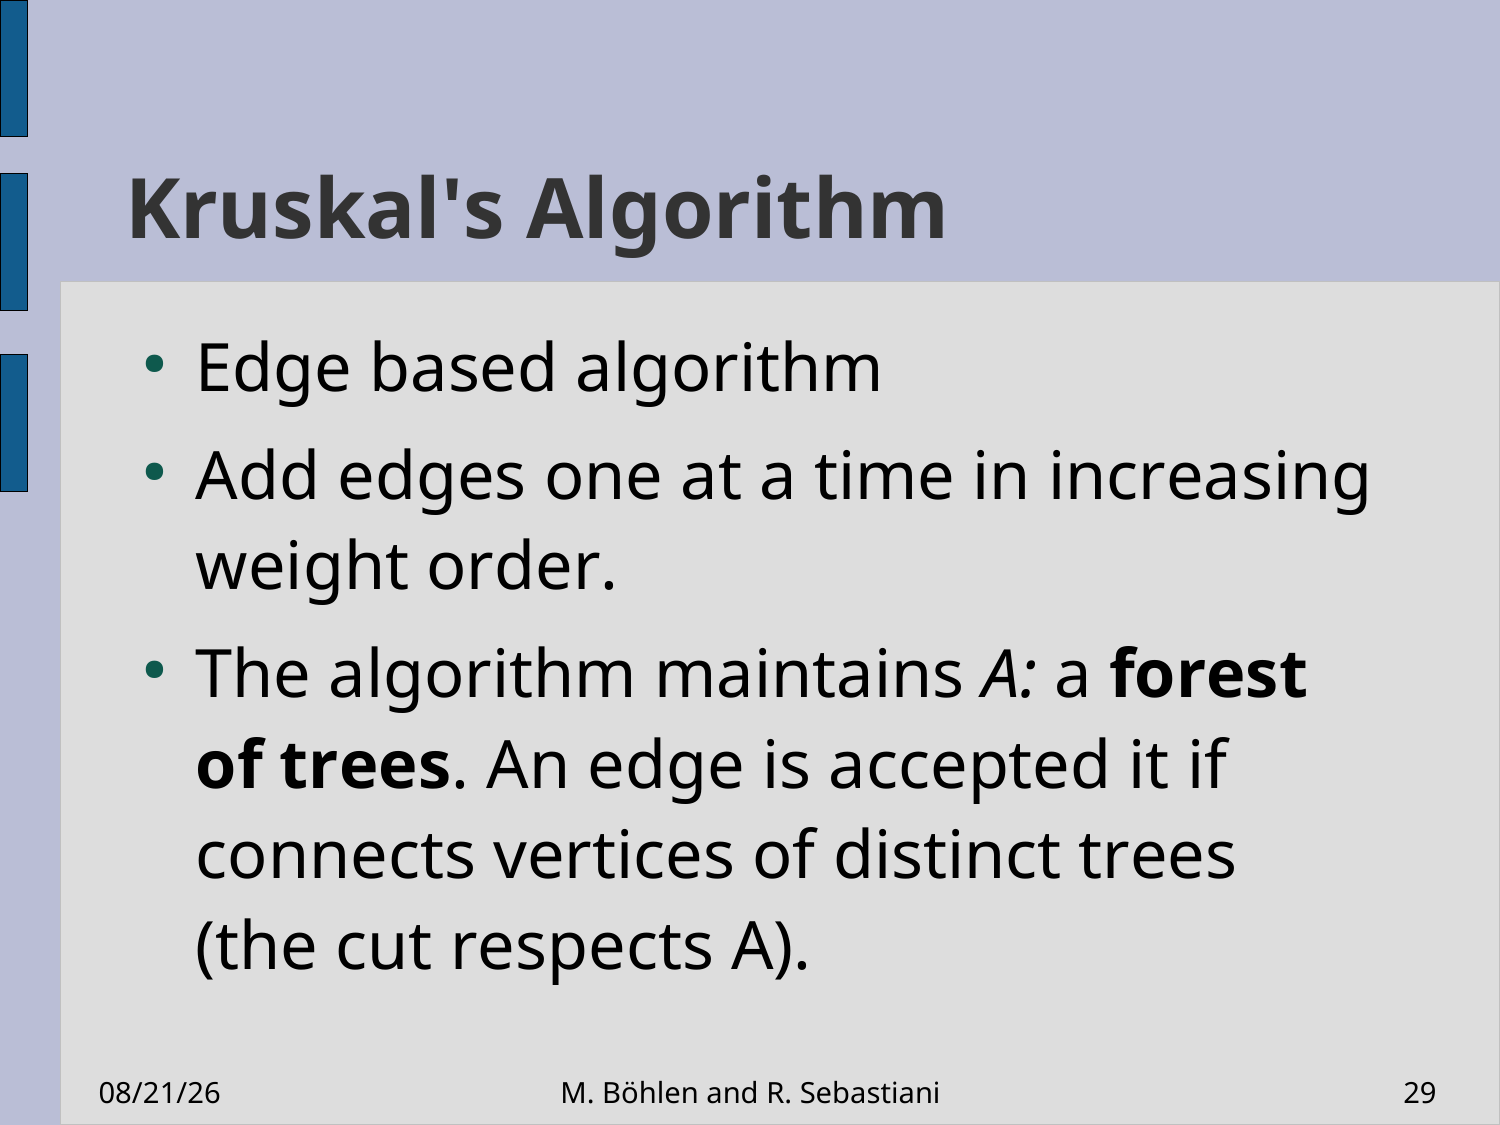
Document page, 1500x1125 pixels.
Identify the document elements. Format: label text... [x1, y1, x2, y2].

list Edge based algorithm Add edges one at a time in increasing weight order. The algorithm maintains A: a forest of trees. An edge is accepted it if connects vertices of distinct trees (the cut respects A). [110, 312, 1392, 1037]
title Kruskal's Algorithm [110, 67, 1392, 271]
